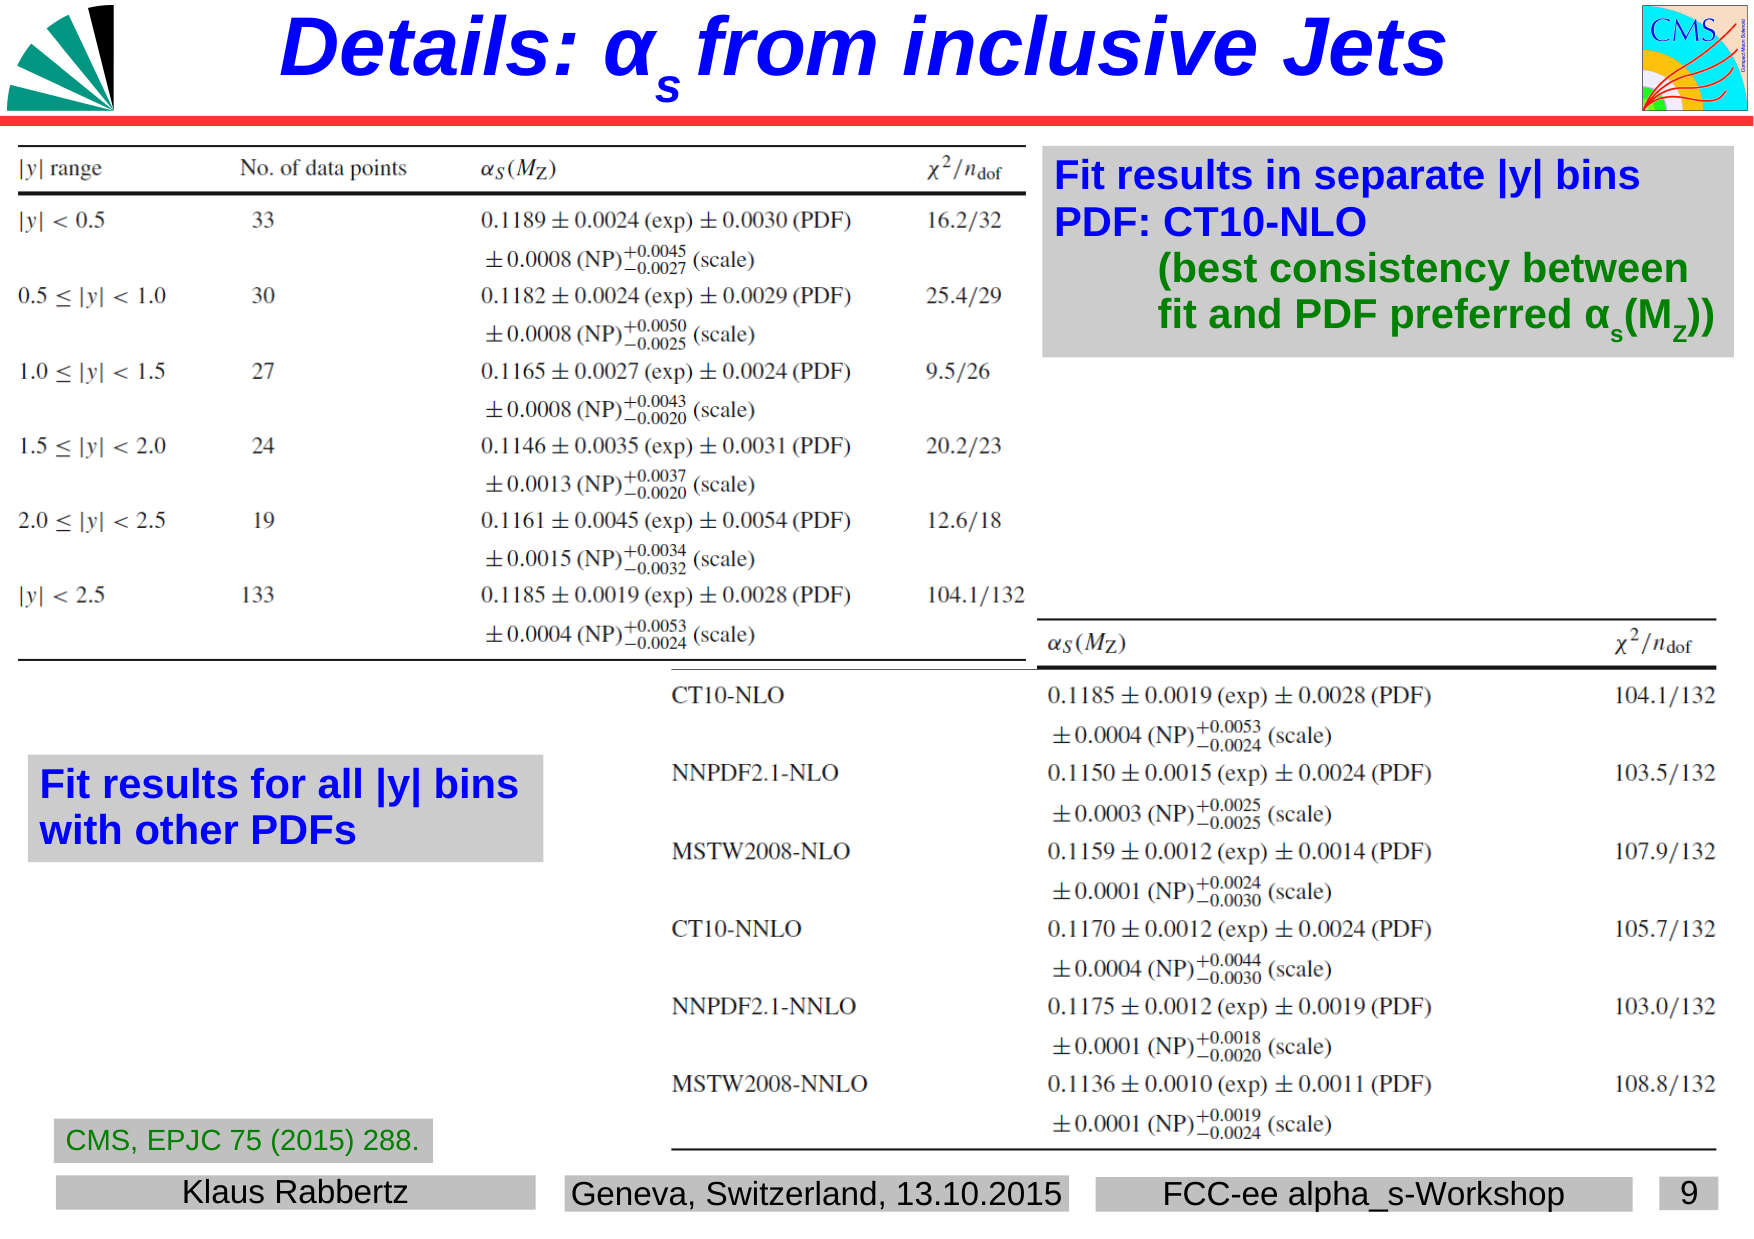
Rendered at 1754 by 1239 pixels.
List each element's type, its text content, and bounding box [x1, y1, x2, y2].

title Details: αs from inclusive Jets [123, 0, 1606, 114]
picture [1642, 5, 1748, 111]
picture [7, 5, 114, 112]
text_box CMS, EPJC 75 (2015) 288. [53, 1118, 433, 1164]
picture [8, 135, 1730, 1161]
text_box Fit results for all |y| bins with other PDFs [27, 754, 544, 863]
text_box Fit results in separate |y| bins PDF: CT10-NLO (best consistency between fit and PDF preferred αs(MZ)) [1042, 145, 1734, 358]
